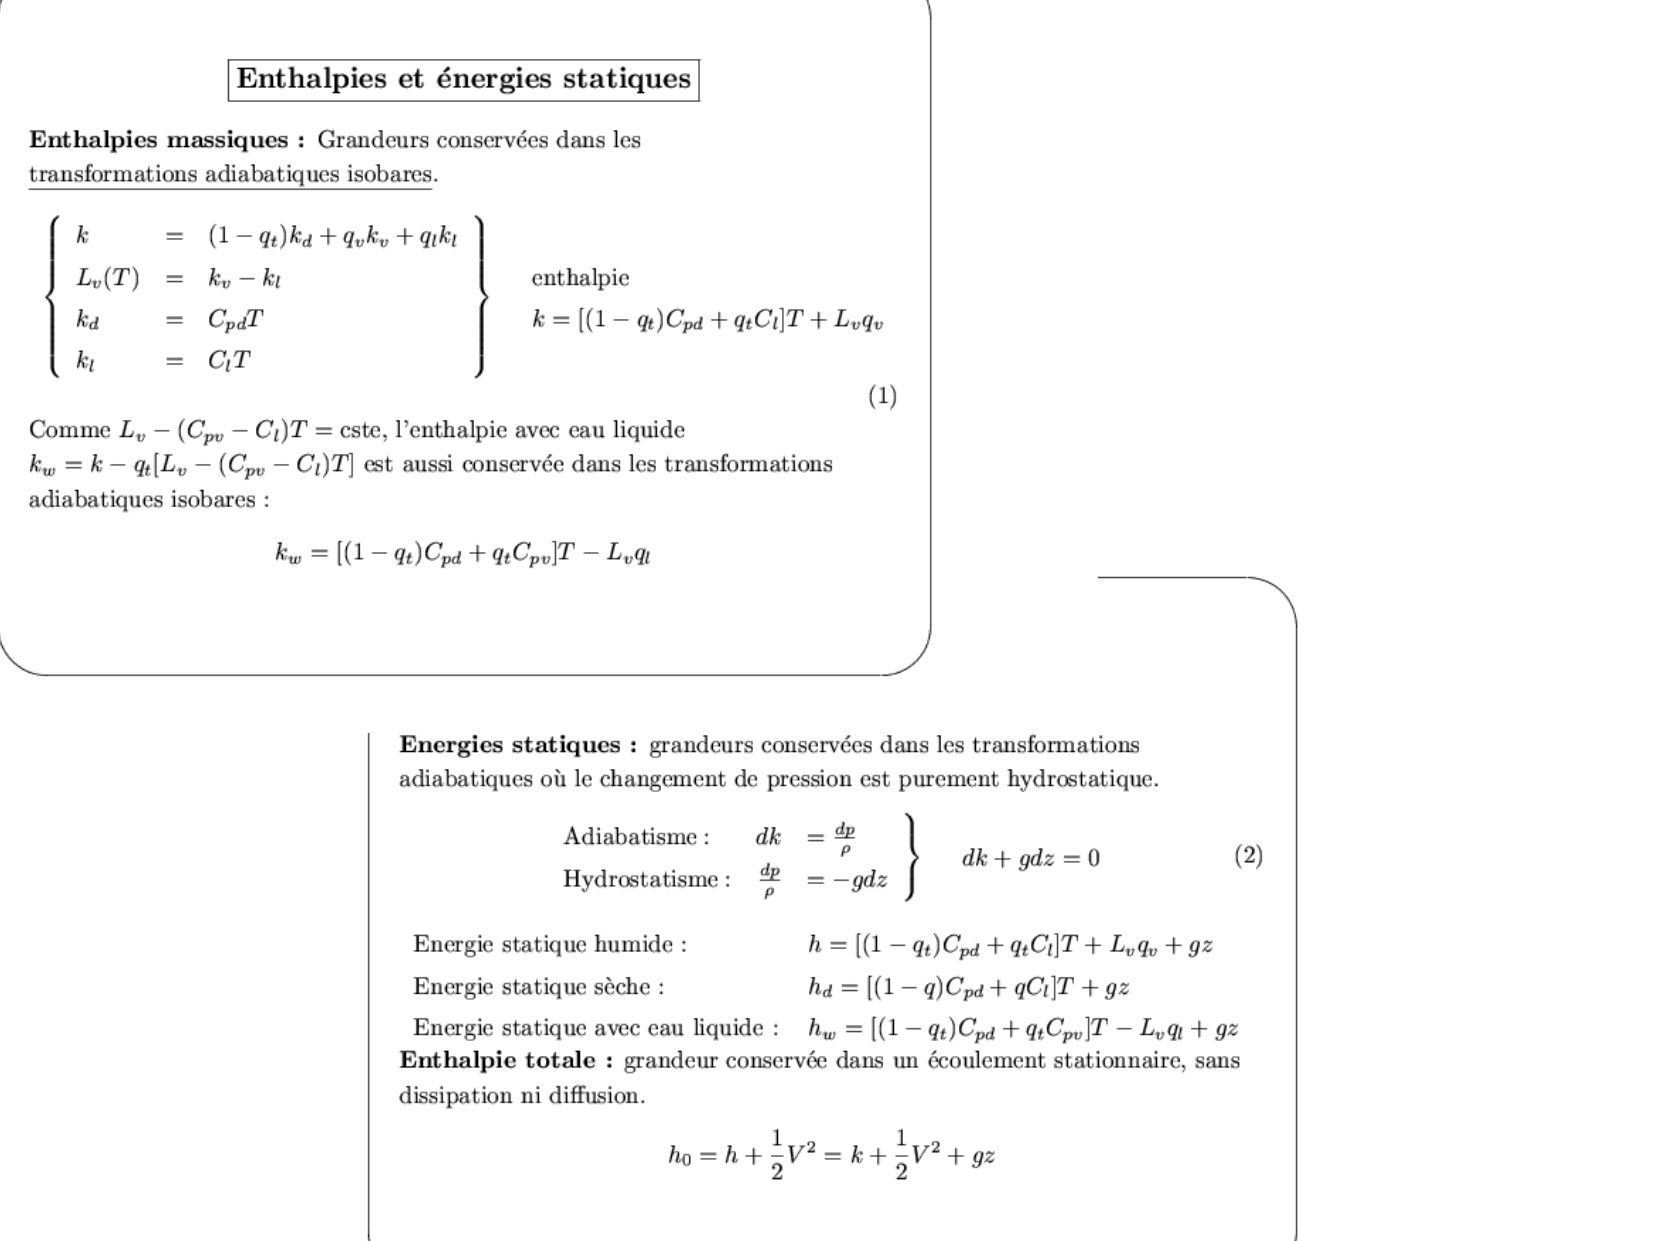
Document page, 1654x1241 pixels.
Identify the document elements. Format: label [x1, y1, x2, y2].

picture [0, 0, 1463, 1241]
